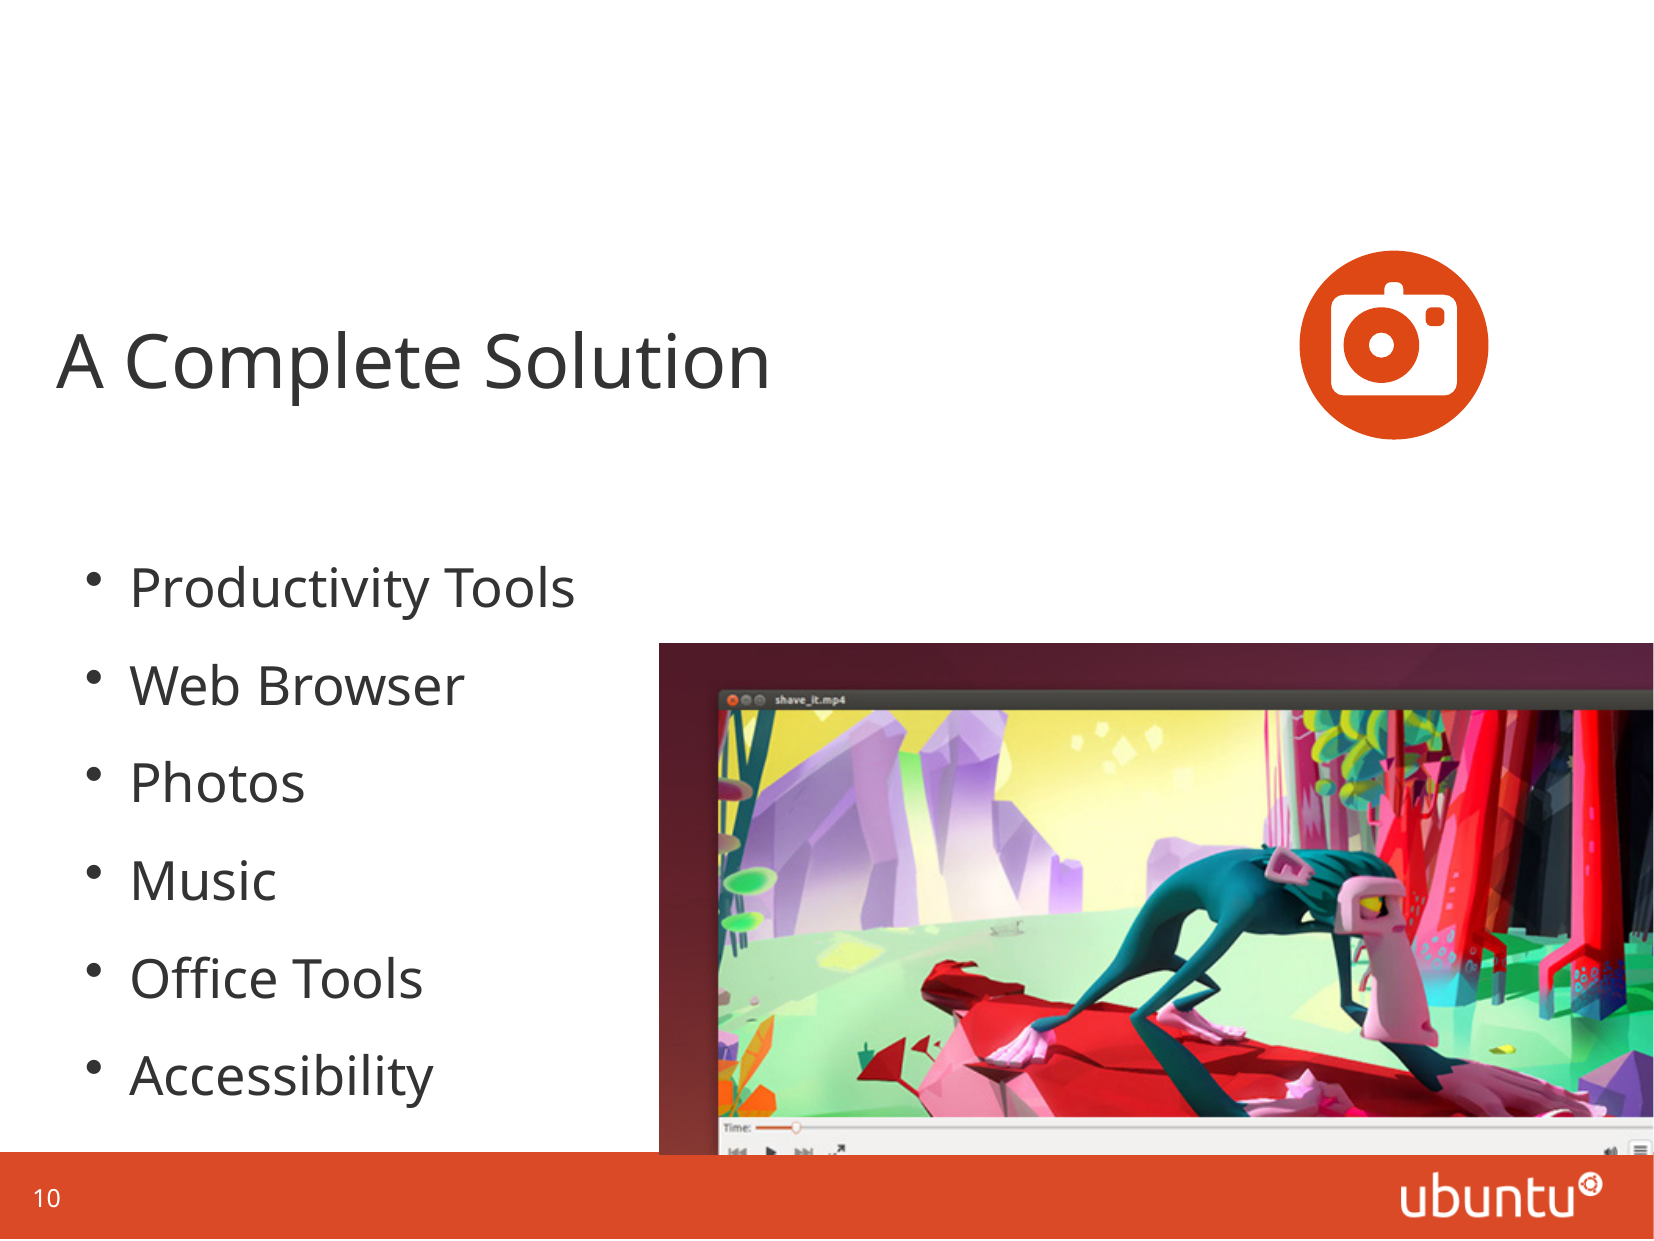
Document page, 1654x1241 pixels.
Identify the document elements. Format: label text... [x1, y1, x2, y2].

list Productivity Tools Web Browser Photos Music Office Tools Accessibility [76, 512, 1588, 1241]
title A Complete Solution [56, 130, 1596, 587]
picture [659, 643, 1654, 1239]
picture [0, 1152, 76, 1239]
picture [1275, 226, 1513, 464]
